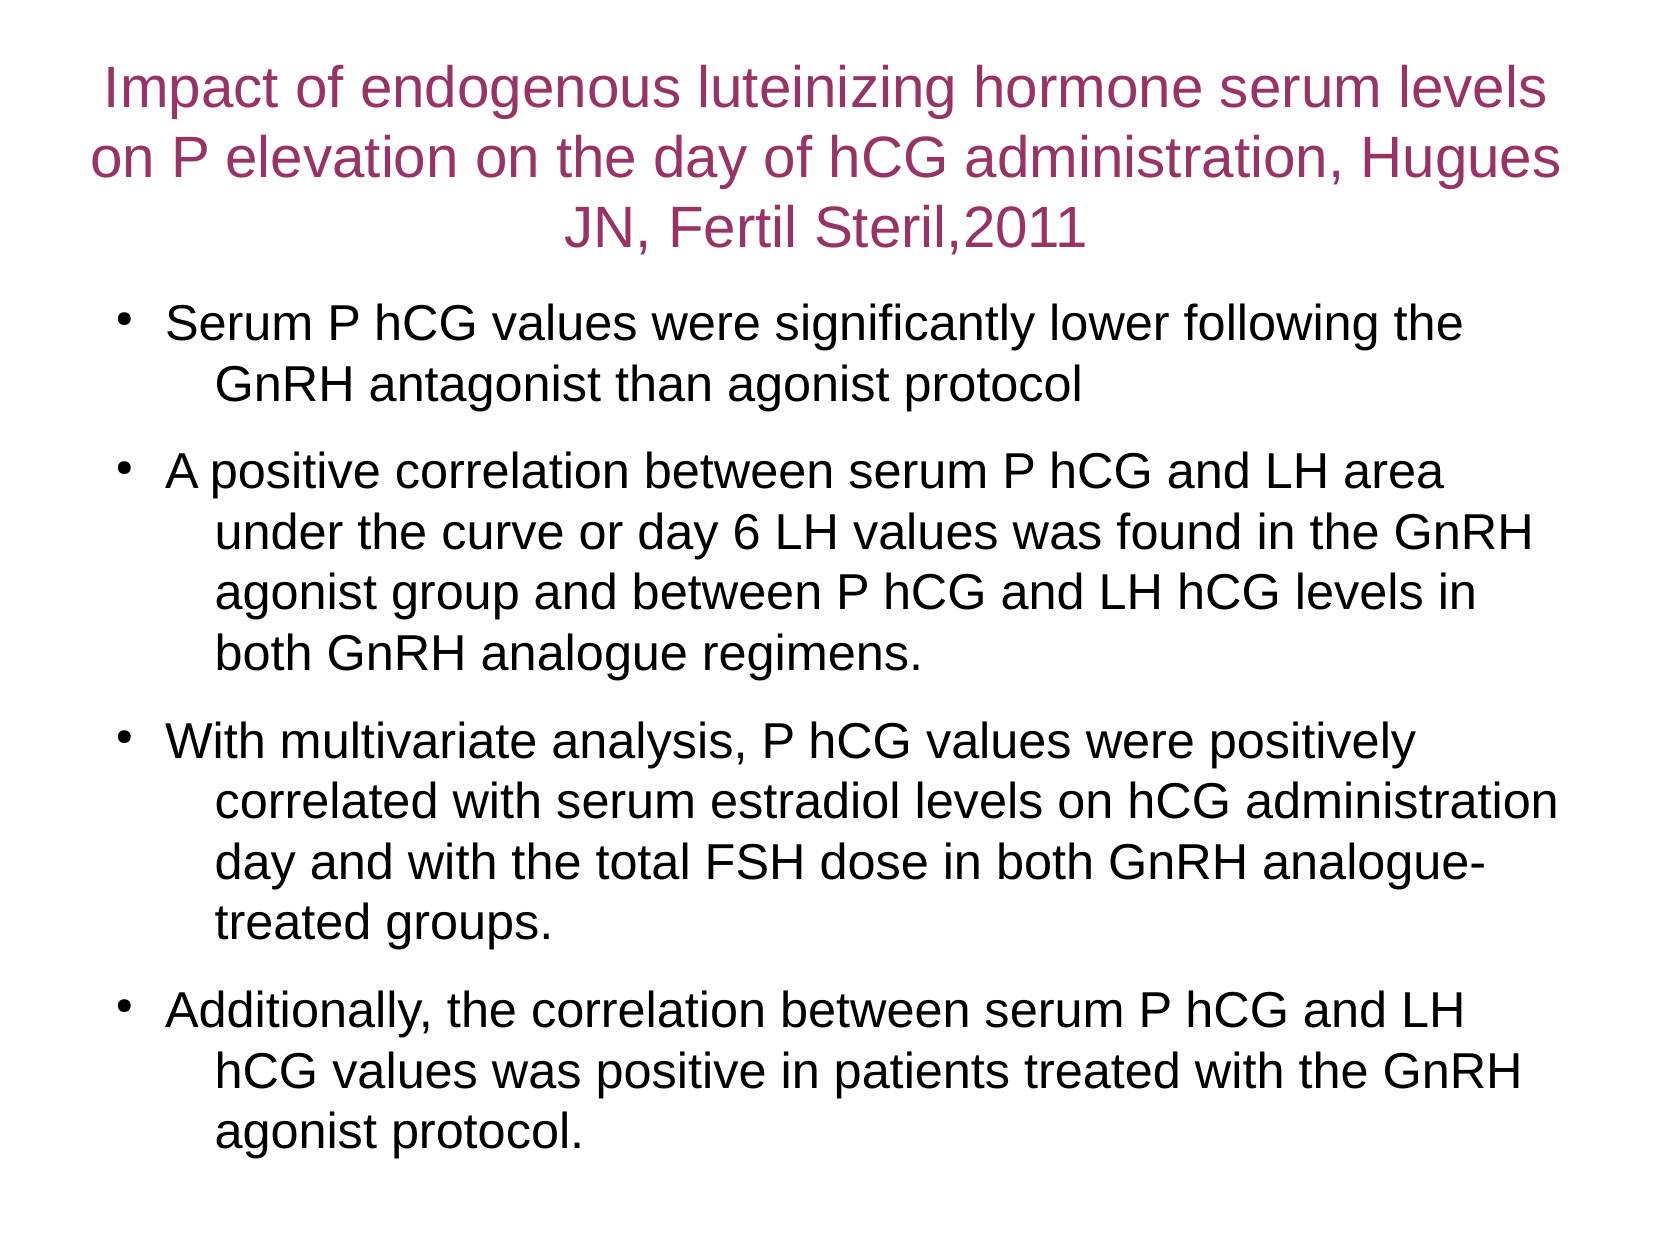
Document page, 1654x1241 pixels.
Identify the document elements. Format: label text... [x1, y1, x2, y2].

list Serum P hCG values were significantly lower following the GnRH antagonist than agonist protocol A positive correlation between serum P hCG and LH area under the curve or day 6 LH values was found in the GnRH agonist group and between P hCG and LH hCG levels in both GnRH analogue regimens. With multivariate analysis, P hCG values were positively correlated with serum estradiol levels on hCG administration day and with the total FSH dose in both GnRH analogue-treated groups. Additionally, the correlation between serum P hCG and LH hCG values was positive in patients treated with the GnRH agonist protocol. [82, 290, 1571, 1166]
title Impact of endogenous luteinizing hormone serum levels on P elevation on the day of hCG administration, Hugues JN, Fertil Steril,2011 [82, 49, 1571, 257]
